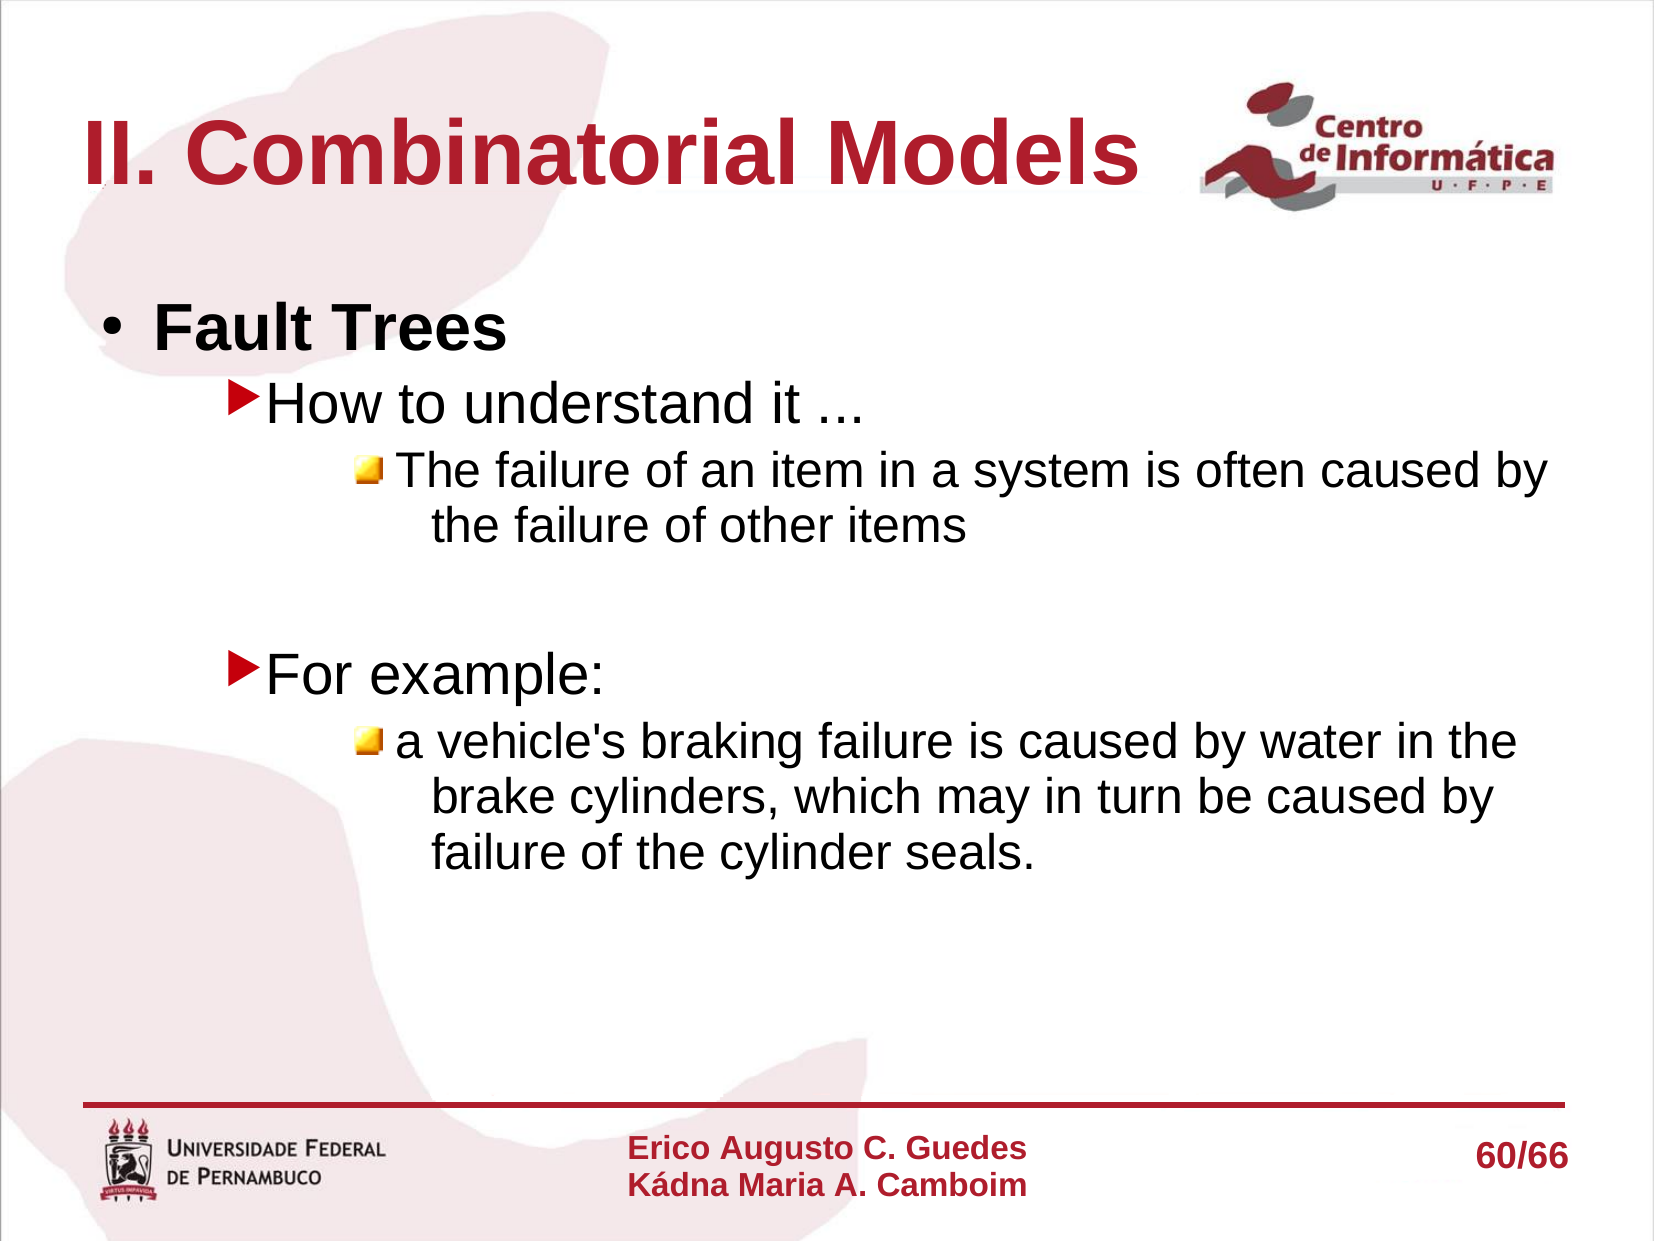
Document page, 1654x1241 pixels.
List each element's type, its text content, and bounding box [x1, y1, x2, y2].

picture [0, 0, 1654, 1241]
title II. Combinatorial Models [82, 56, 1571, 250]
list Fault Trees How to understand it ... The failure of an item in a system is often caused by the failure of other items For example: a vehicle's braking failure is caused by water in the brake cylinders, which may in turn be caused by failure of the cylinder seals. [82, 290, 1571, 1094]
